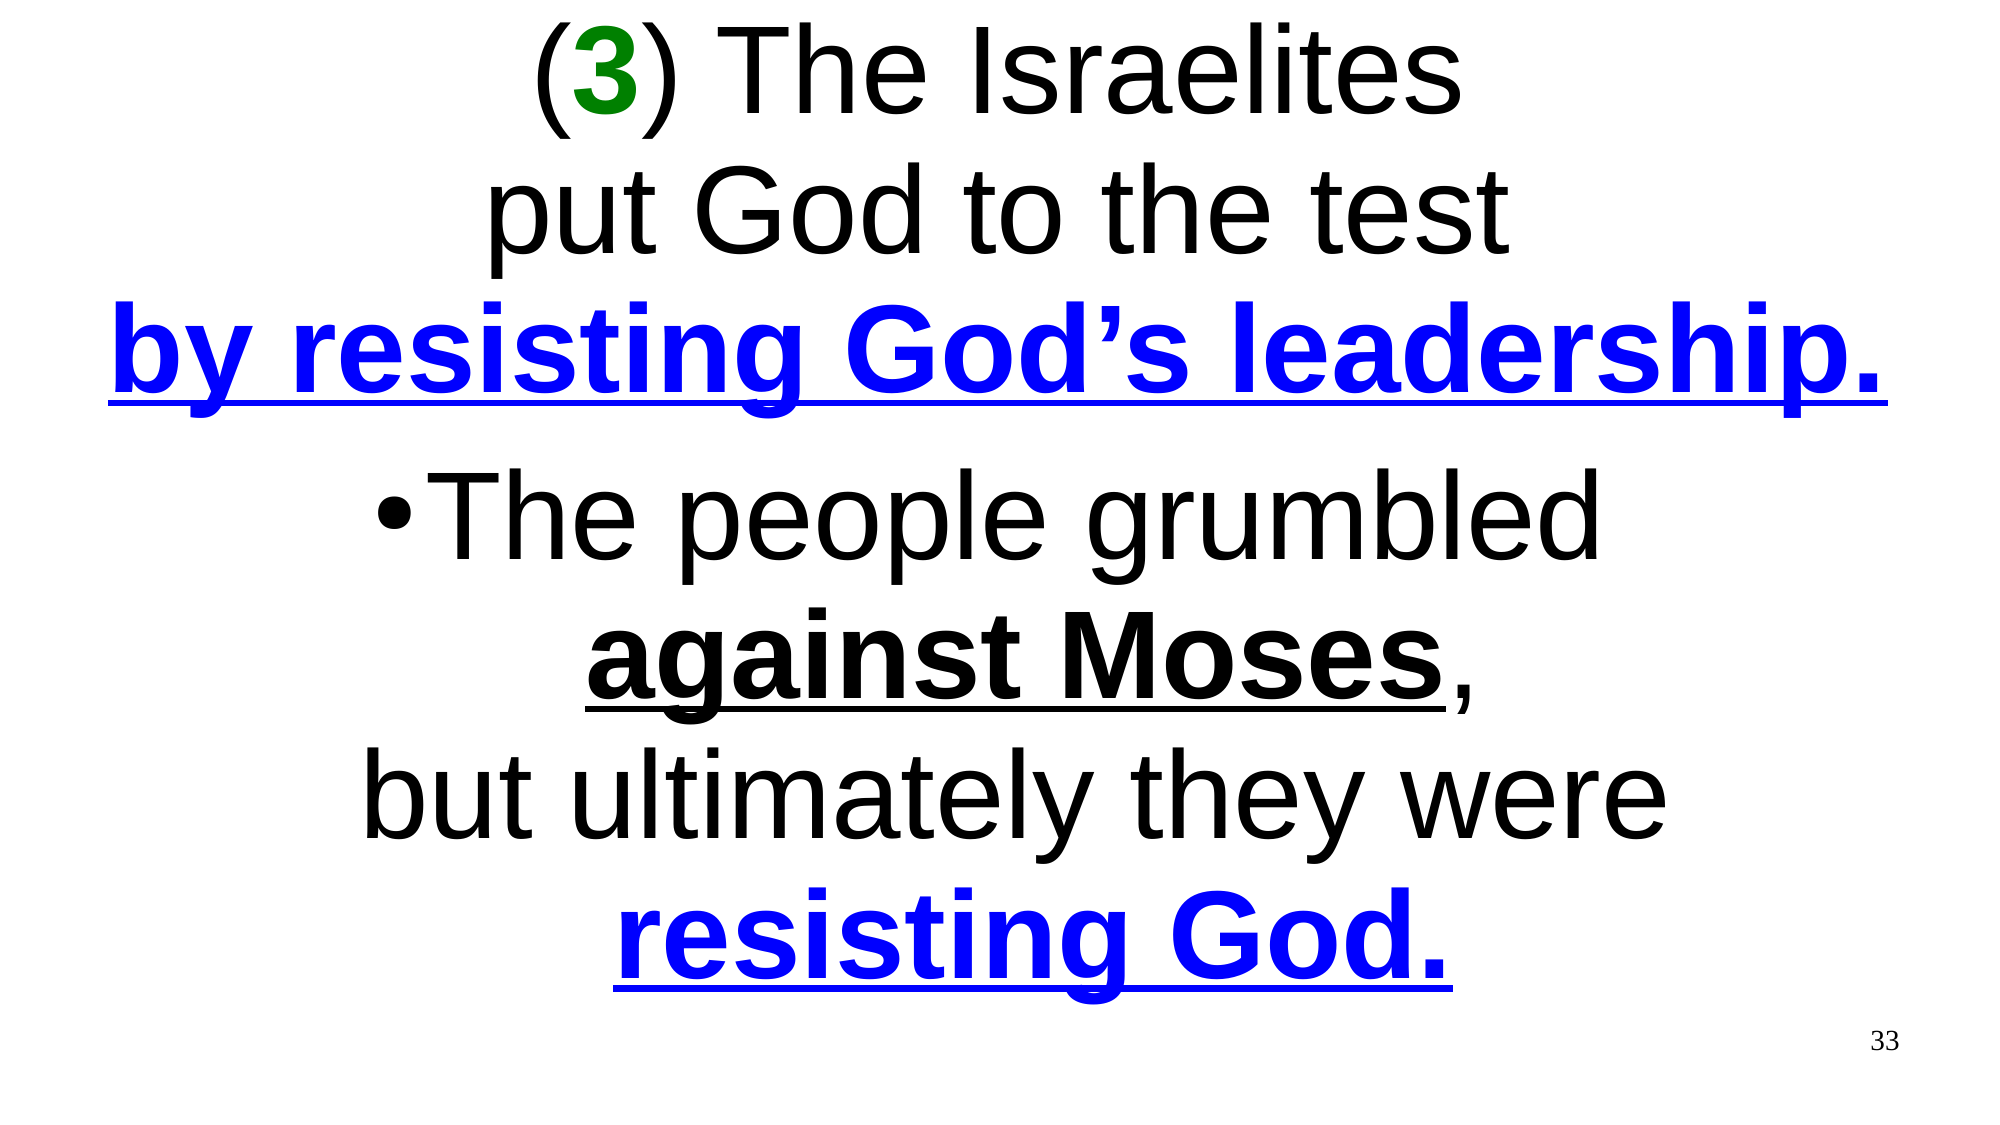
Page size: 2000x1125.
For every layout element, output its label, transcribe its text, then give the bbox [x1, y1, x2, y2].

list (3) The Israelites put God to the test by resisting God’s leadership. The people grumbled against Moses, but ultimately they were resisting God. [0, 0, 1996, 1123]
